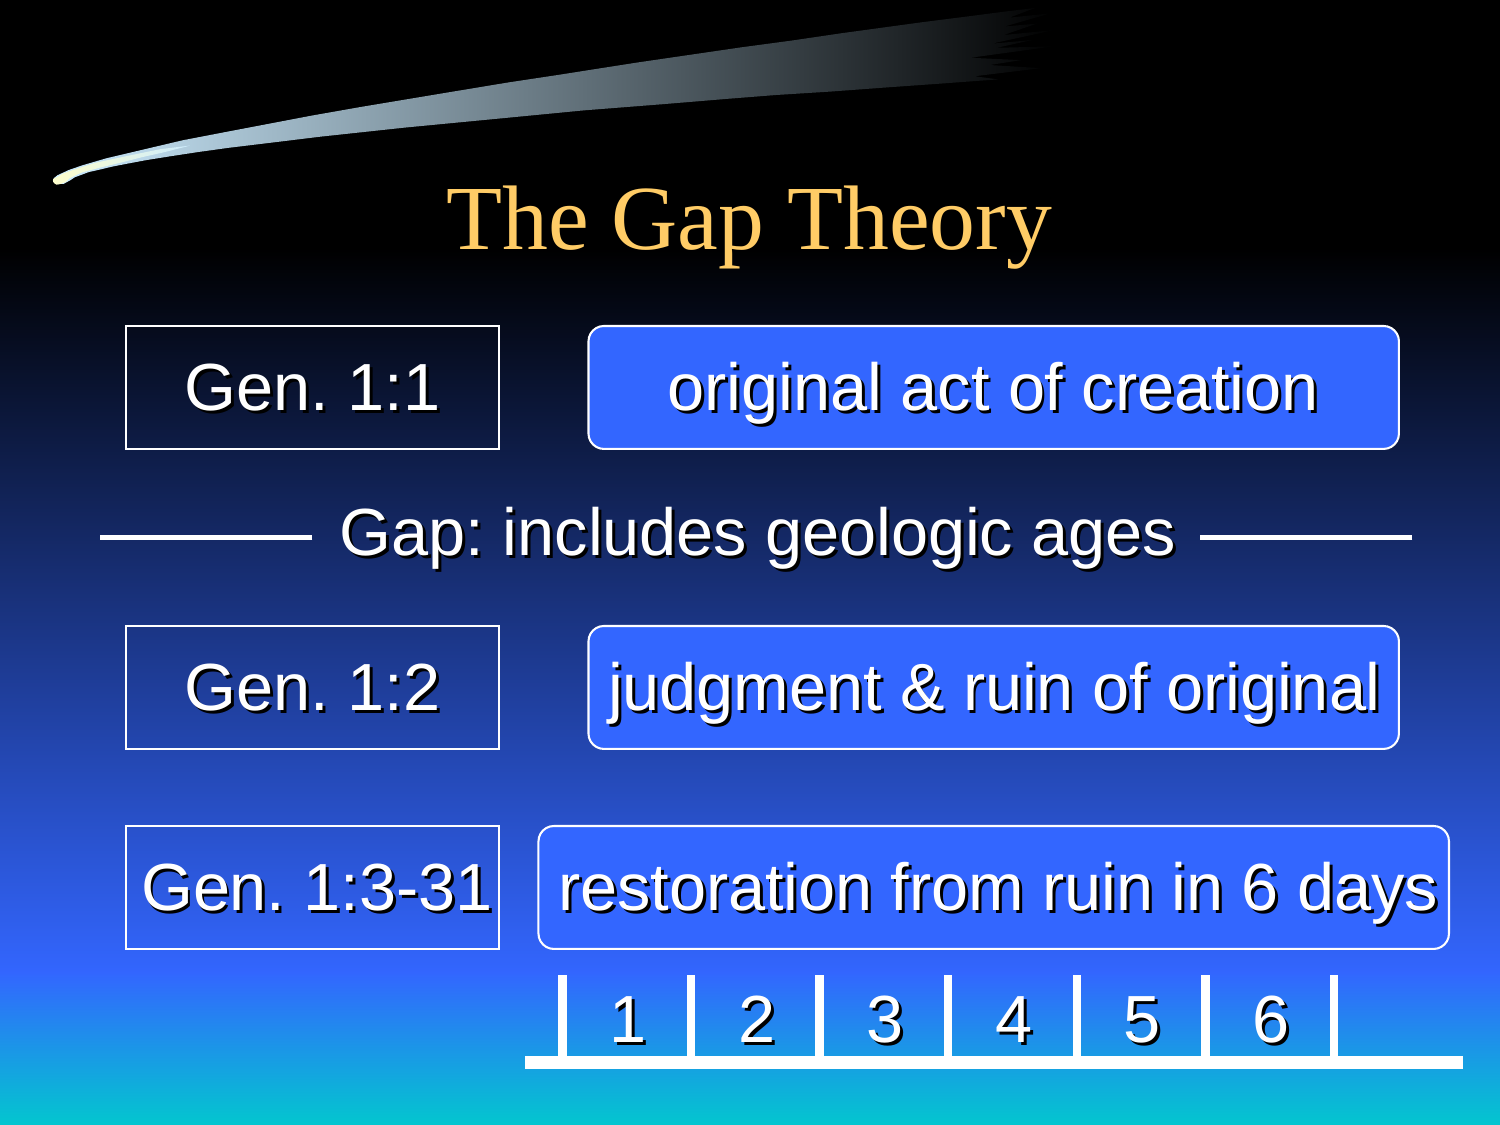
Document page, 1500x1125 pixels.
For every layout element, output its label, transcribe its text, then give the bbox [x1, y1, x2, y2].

title The Gap Theory [112, 124, 1388, 313]
text_box Gap: includes geologic ages [324, 487, 1263, 578]
text_box original act of creation [588, 325, 1399, 449]
text_box 6 [1237, 974, 1302, 1065]
text_box Gen. 1:2 [125, 625, 499, 749]
text_box 5 [1108, 974, 1174, 1065]
text_box 2 [723, 974, 788, 1065]
text_box 3 [851, 974, 917, 1065]
text_box restoration from ruin in 6 days [538, 826, 1449, 949]
text_box Gen. 1:1 [125, 325, 499, 449]
text_box 4 [980, 974, 1045, 1065]
text_box Gen. 1:3-31 [125, 826, 499, 949]
text_box judgment & ruin of original [588, 625, 1399, 749]
text_box 1 [594, 974, 659, 1065]
